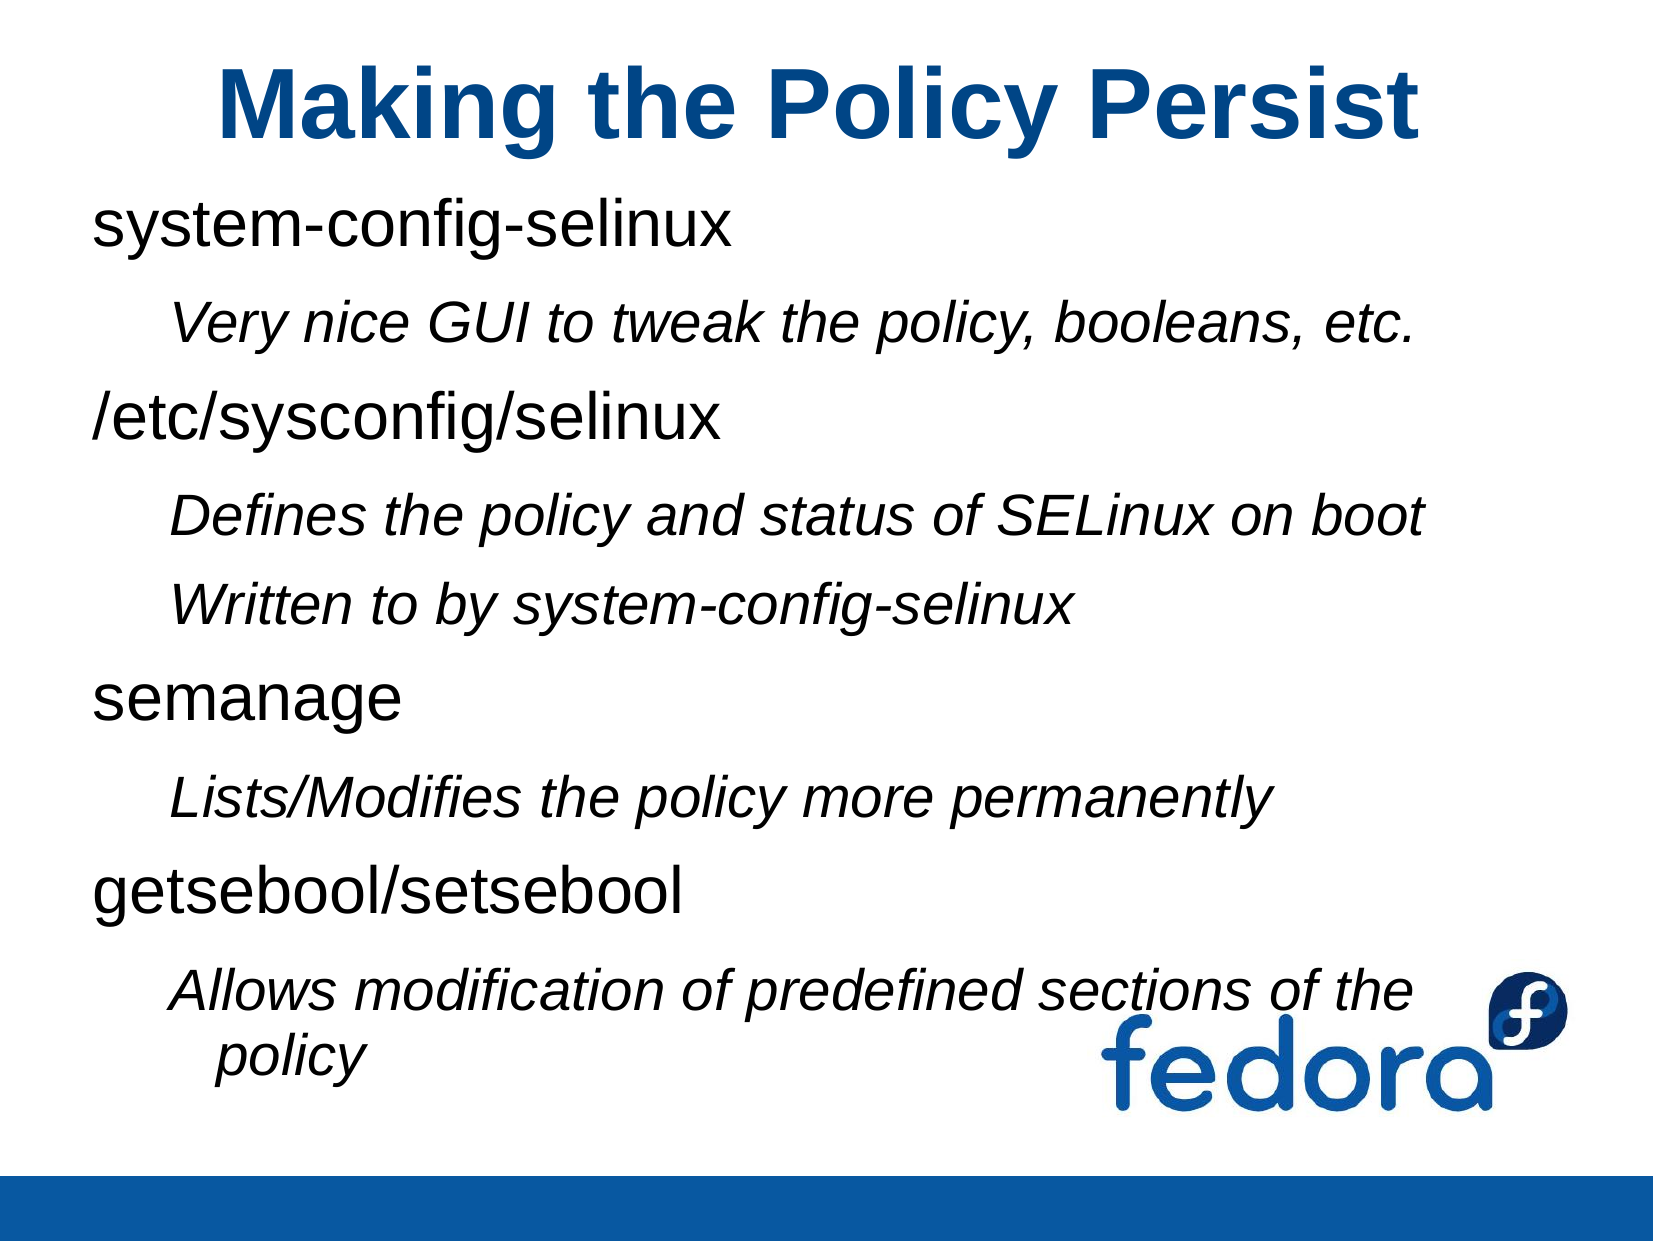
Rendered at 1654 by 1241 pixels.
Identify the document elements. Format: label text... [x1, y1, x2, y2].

picture [1087, 959, 1576, 1125]
title Making the Policy Persist [75, 0, 1563, 185]
picture [0, 1176, 1653, 1241]
list system-config-selinux Very nice GUI to tweak the policy, booleans, etc. /etc/sysconfig/selinux Defines the policy and status of SELinux on boot Written to by system-config-selinux semanage Lists/Modifies the policy more permanently getsebool/setsebool Allows modification of predefined sections of the policy [75, 185, 1563, 1088]
